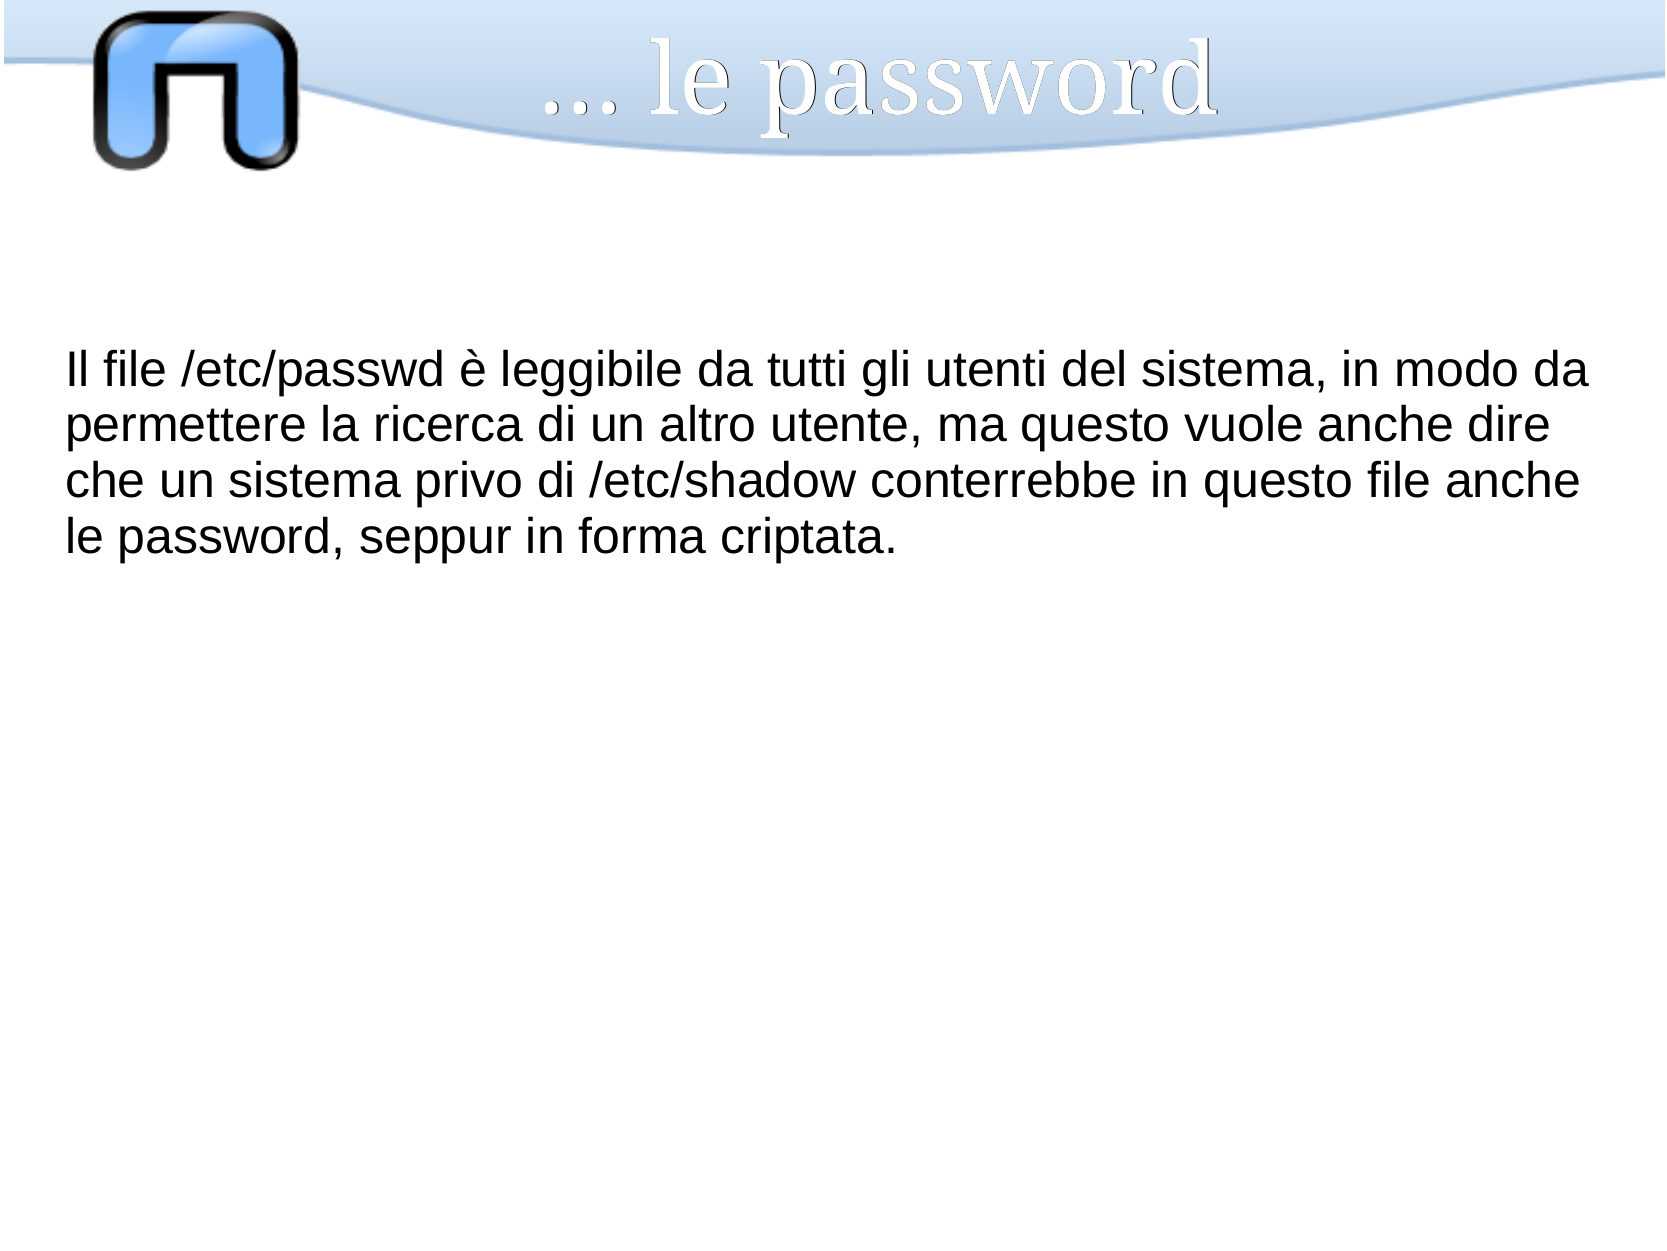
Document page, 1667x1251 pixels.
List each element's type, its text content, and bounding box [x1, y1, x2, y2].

list Il file /etc/passwd è leggibile da tutti gli utenti del sistema, in modo da permettere la ricerca di un altro utente, ma questo vuole anche dire che un sistema privo di /etc/shadow conterrebbe in questo file anche le password, seppur in forma criptata. [58, 334, 1628, 1177]
text_box … le password [522, 0, 1576, 271]
picture [0, 0, 1667, 1251]
